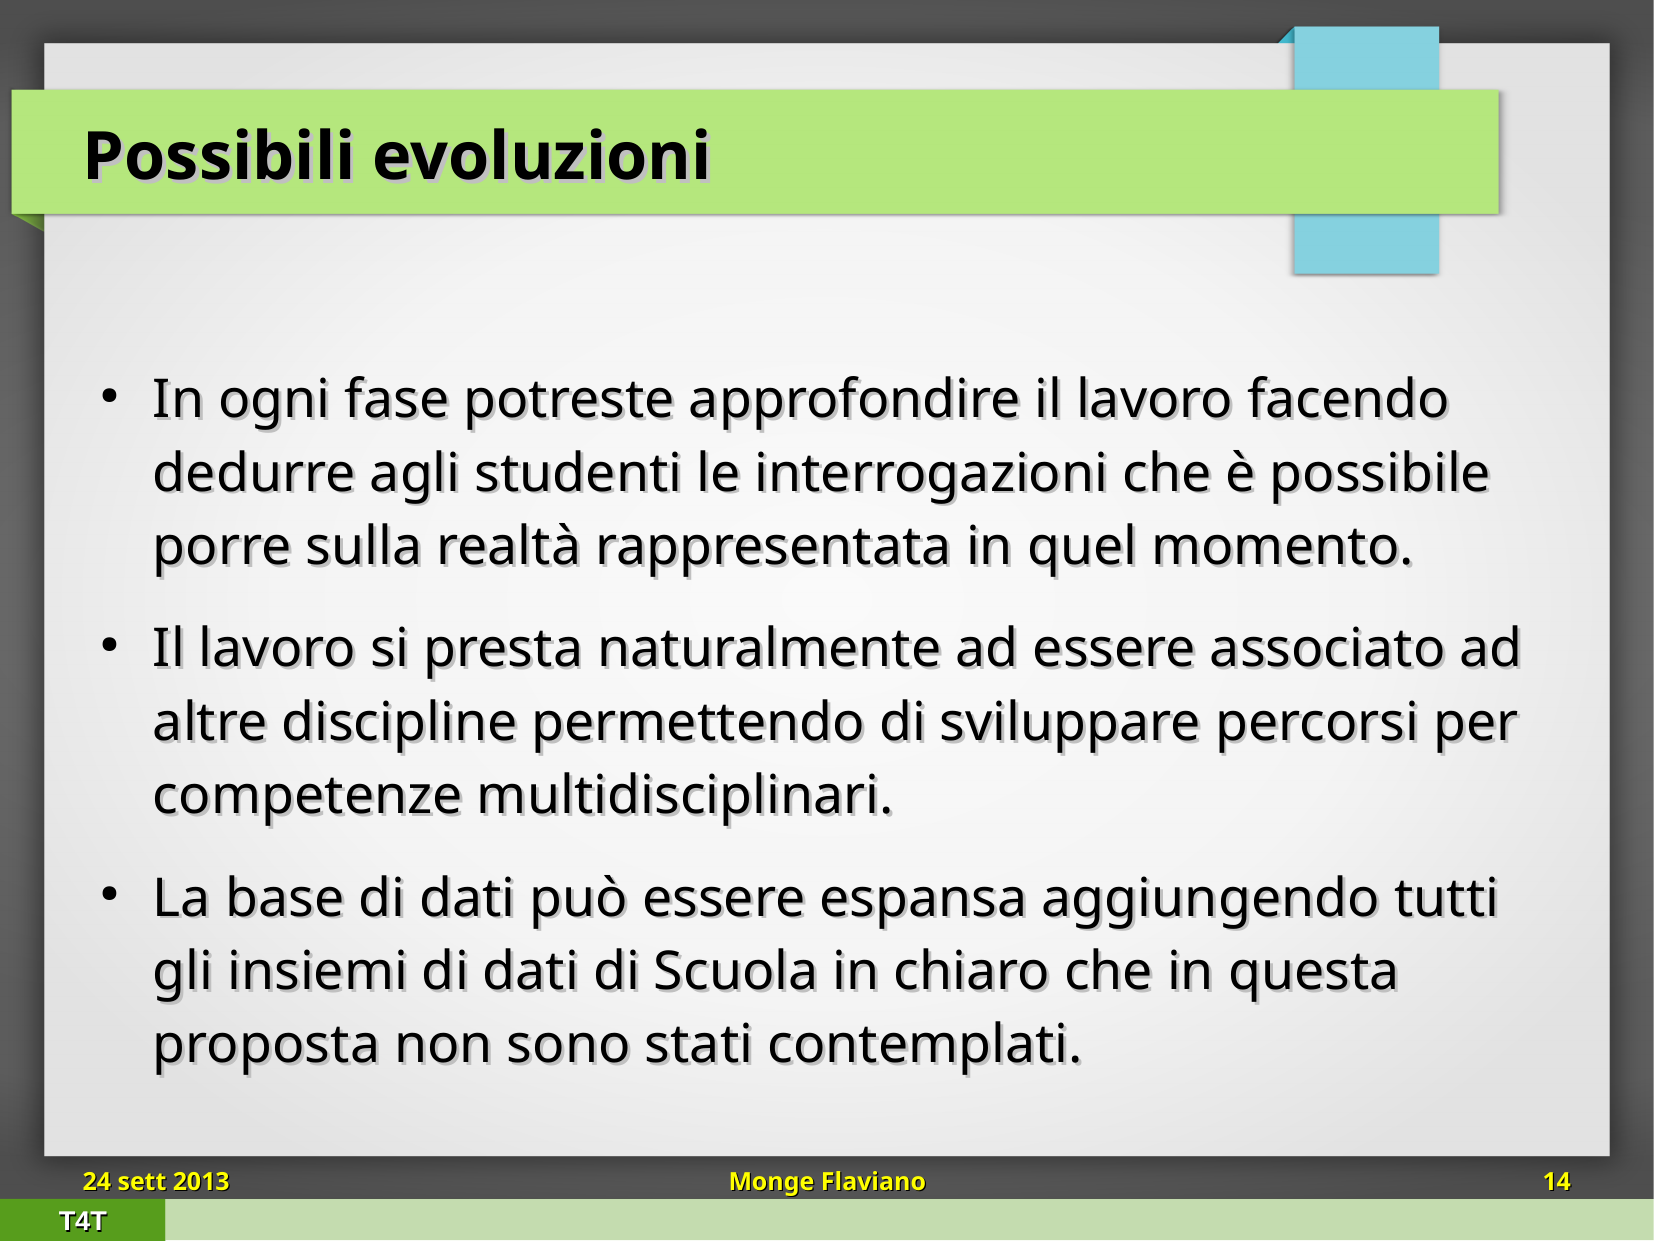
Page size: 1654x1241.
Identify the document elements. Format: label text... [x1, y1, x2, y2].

list In ogni fase potreste approfondire il lavoro facendo dedurre agli studenti le interrogazioni che è possibile porre sulla realtà rappresentata in quel momento. Il lavoro si presta naturalmente ad essere associato ad altre discipline permettendo di sviluppare percorsi per competenze multidisciplinari. La base di dati può essere espansa aggiungendo tutti gli insiemi di dati di Scuola in chiaro che in questa proposta non sono stati contemplati. [82, 360, 1571, 1080]
picture [0, 0, 1654, 1198]
title Possibili evoluzioni [82, 94, 1264, 213]
